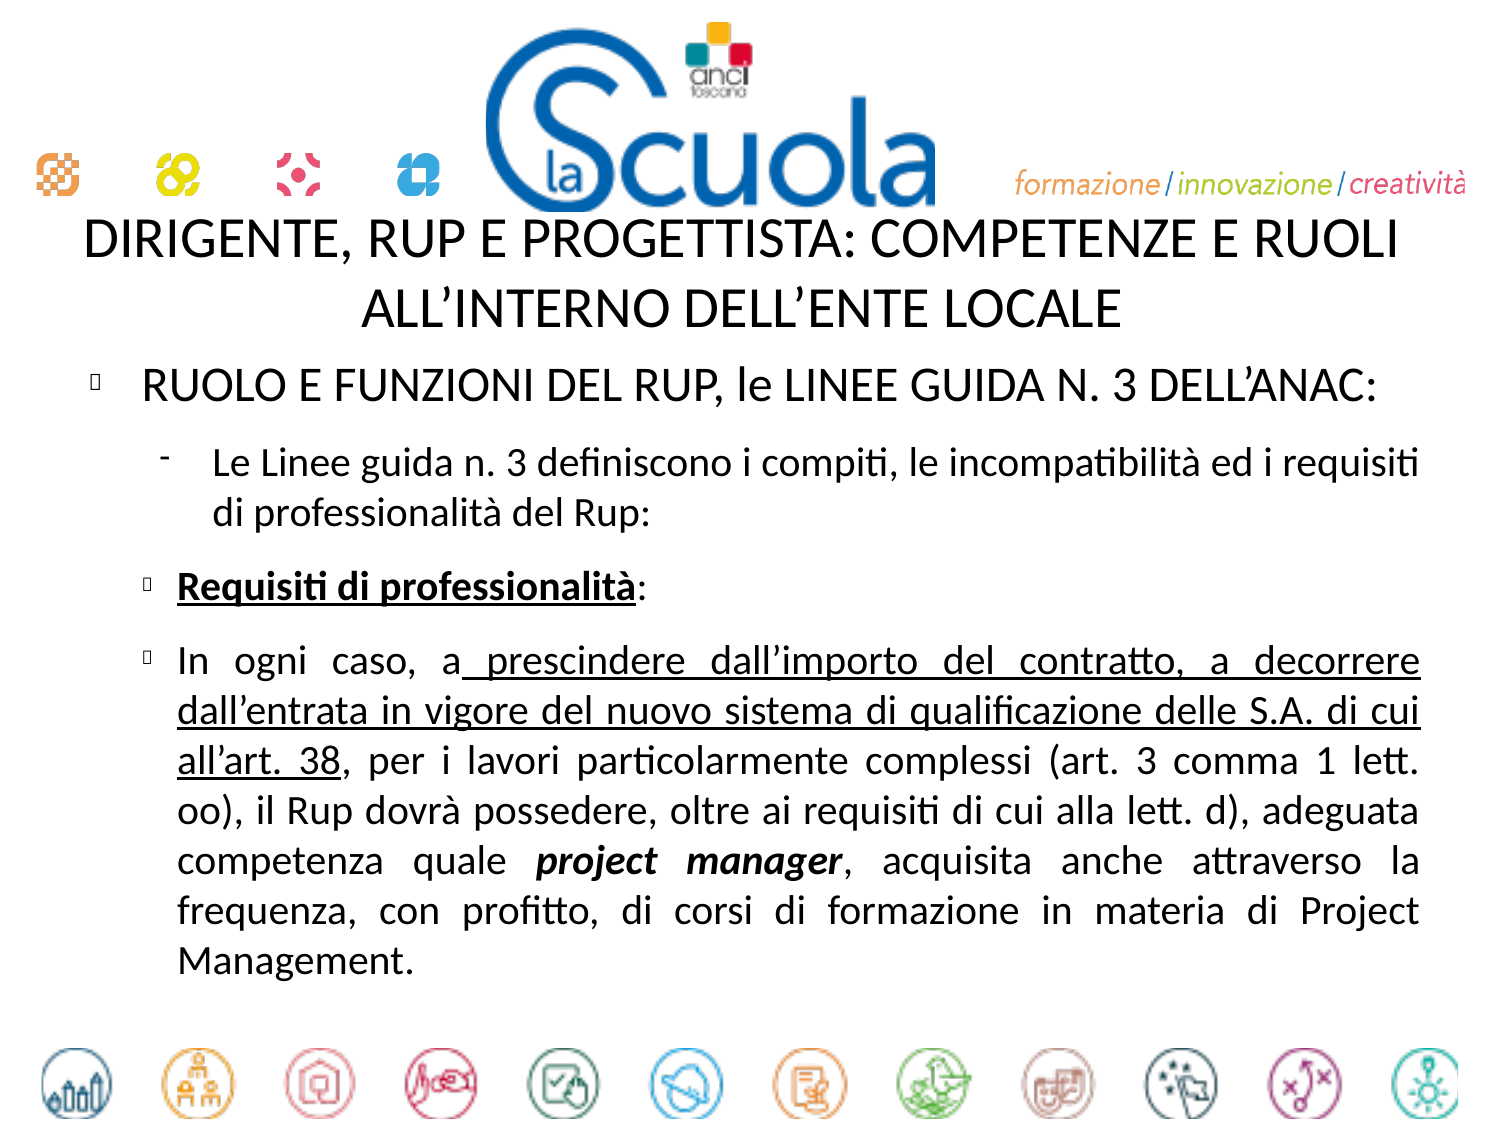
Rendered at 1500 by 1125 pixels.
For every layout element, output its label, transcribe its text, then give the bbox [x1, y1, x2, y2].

text_box RUOLO E FUNZIONI DEL RUP, le LINEE GUIDA N. 3 DELL’ANAC: Le Linee guida n. 3 definiscono i compiti, le incompatibilità ed i requisiti di professionalità del Rup: Requisiti di professionalità: In ogni caso, a prescindere dall’importo del contratto, a decorrere dall’entrata in vigore del nuovo sistema di qualificazione delle S.A. di cui all’art. 38, per i lavori particolarmente complessi (art. 3 comma 1 lett. oo), il Rup dovrà possedere, oltre ai requisiti di cui alla lett. d), adeguata competenza quale project manager, acquisita anche attraverso la frequenza, con profitto, di corsi di formazione in materia di Project Management. [70, 351, 1421, 1004]
text_box DIRIGENTE, RUP E PROGETTISTA: COMPETENZE E RUOLI ALL’INTERNO DELL’ENTE LOCALE [67, 175, 1418, 364]
